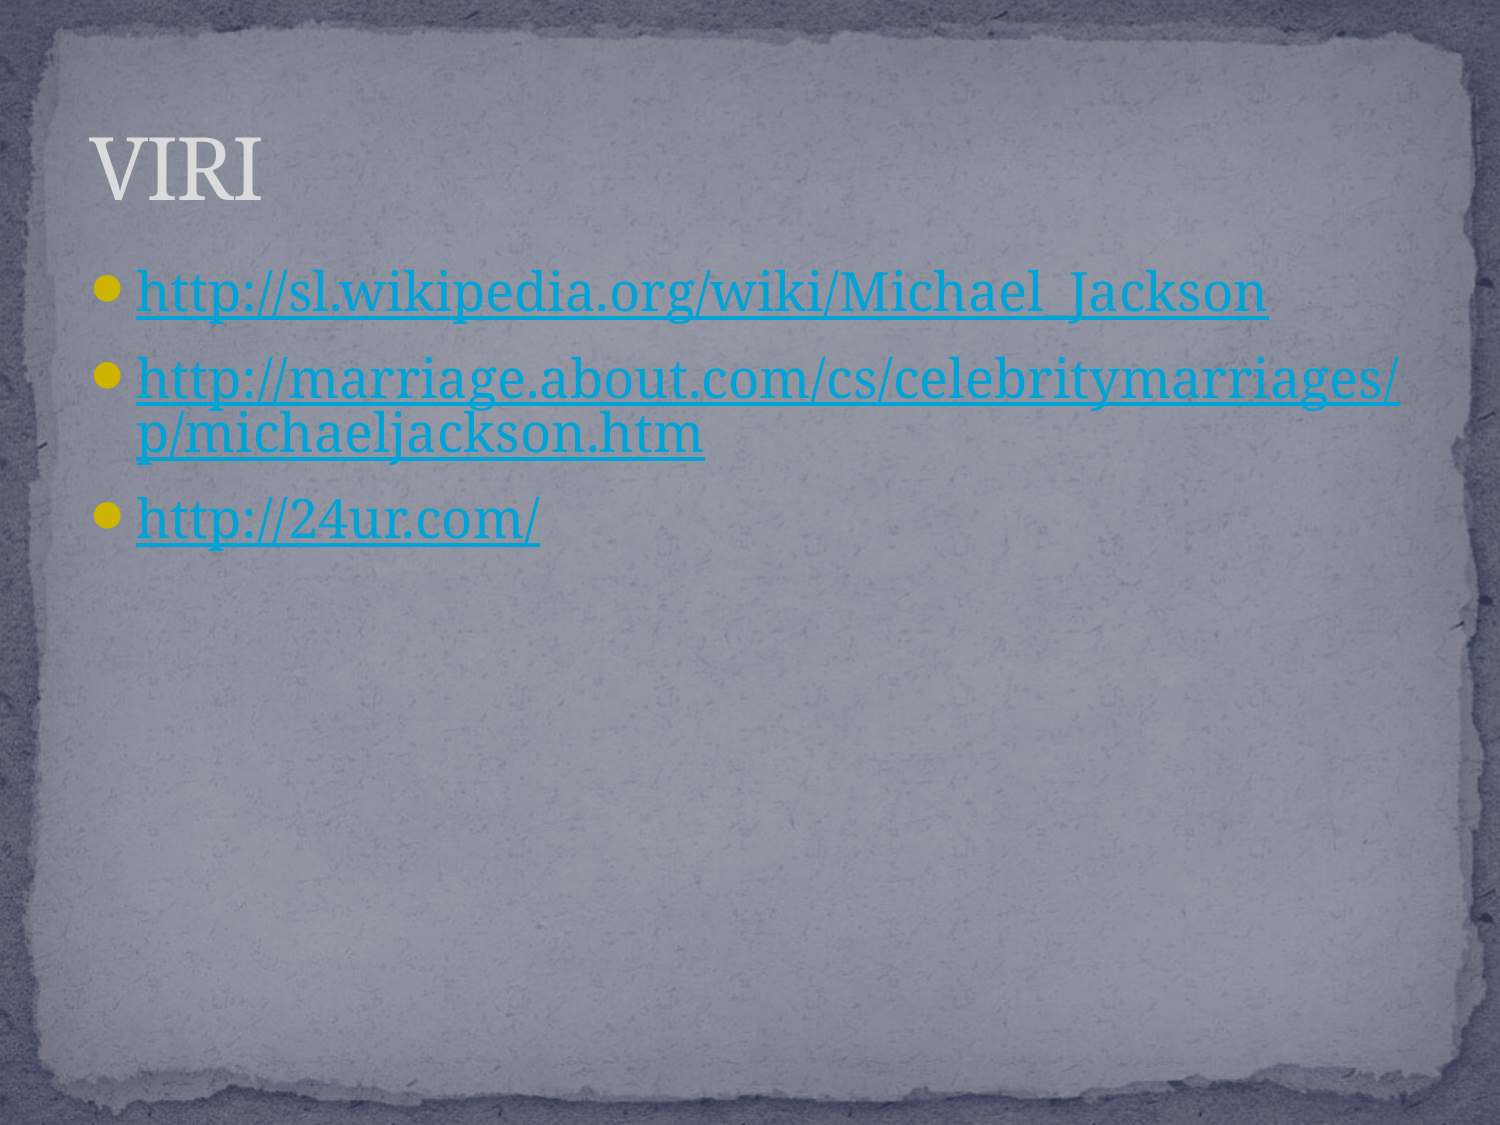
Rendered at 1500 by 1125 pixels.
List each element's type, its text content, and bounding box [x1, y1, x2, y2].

title VIRI [75, 24, 1425, 225]
list http://sl.wikipedia.org/wiki/Michael_Jackson http://marriage.about.com/cs/celebritymarriages/p/michaeljackson.htm http://24ur.com/ [75, 249, 1425, 1000]
picture [0, 0, 1500, 1125]
